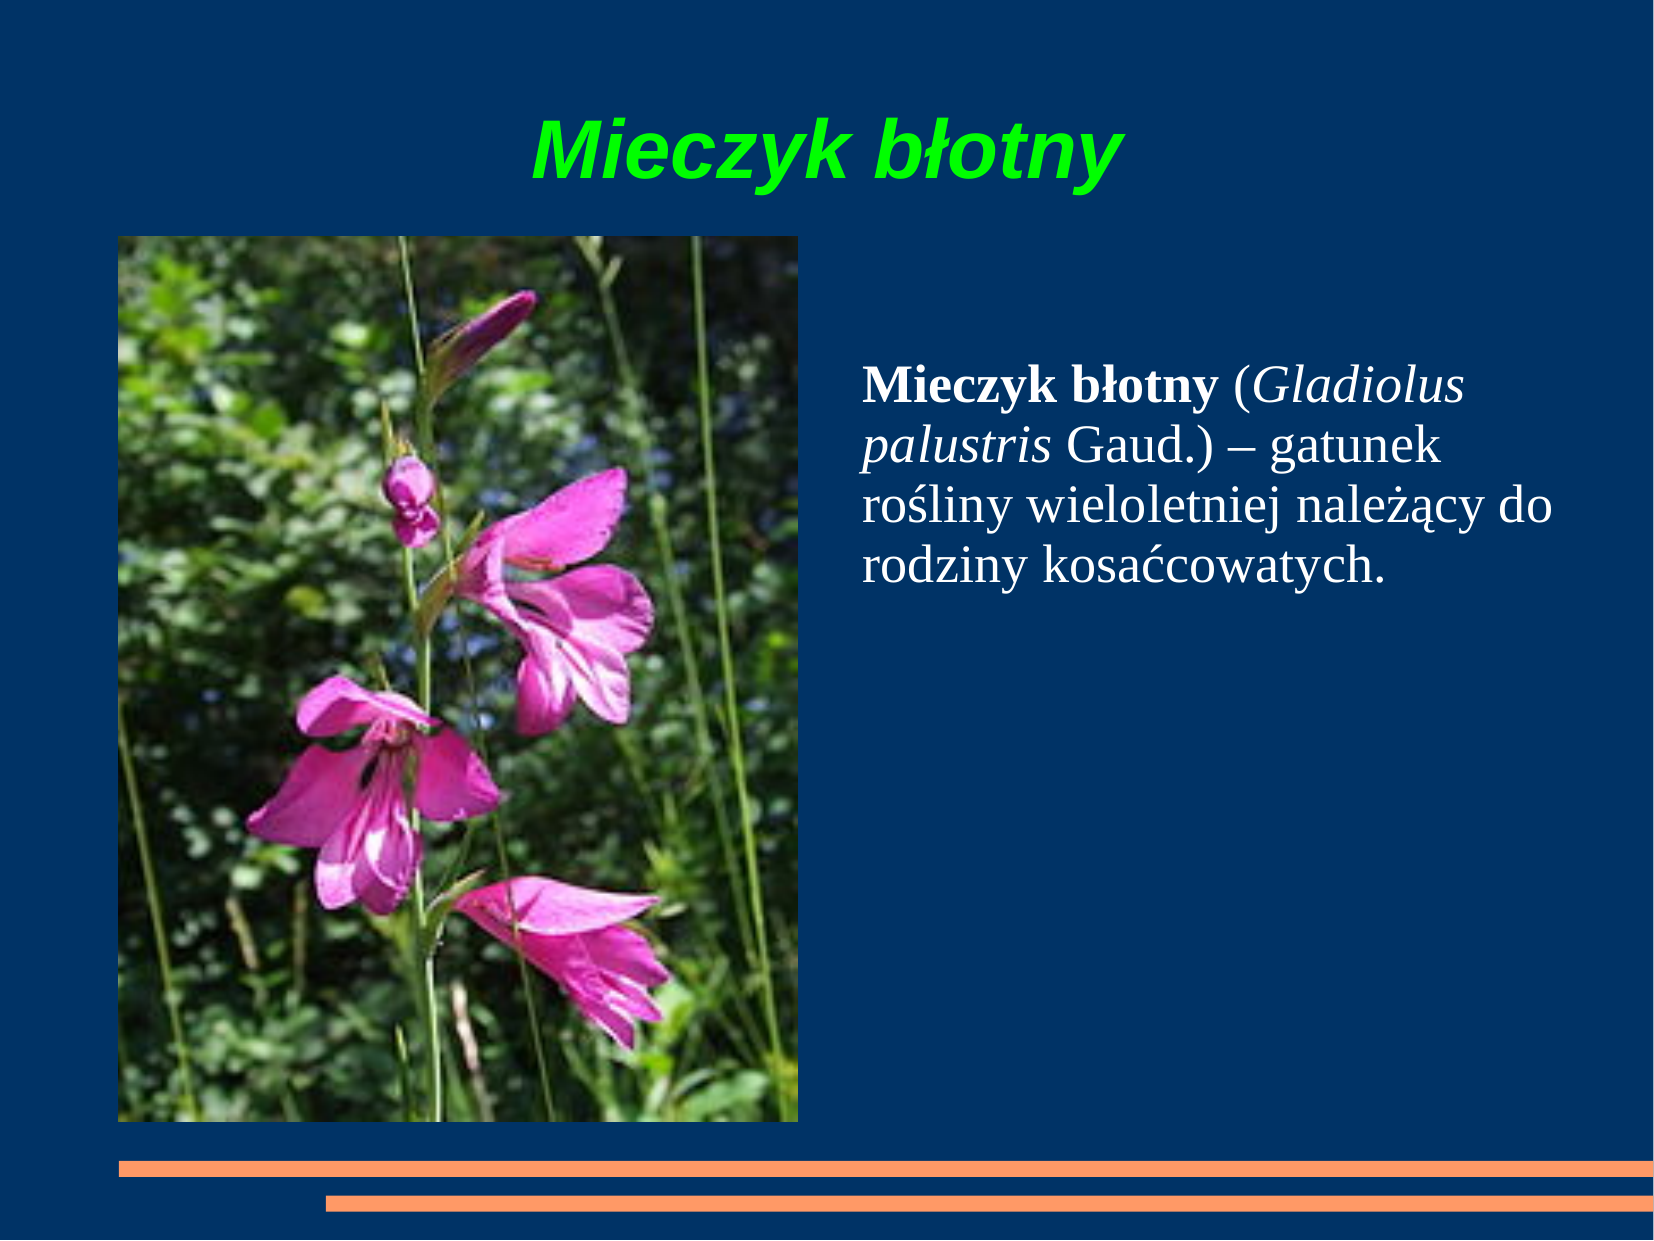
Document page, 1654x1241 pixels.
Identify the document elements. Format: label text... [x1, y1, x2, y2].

picture [118, 236, 798, 1123]
list Mieczyk błotny (Gladiolus palustris Gaud.) – gatunek rośliny wieloletniej należący do rodziny kosaćcowatych. [862, 354, 1565, 1150]
title Mieczyk błotny [121, 53, 1534, 247]
